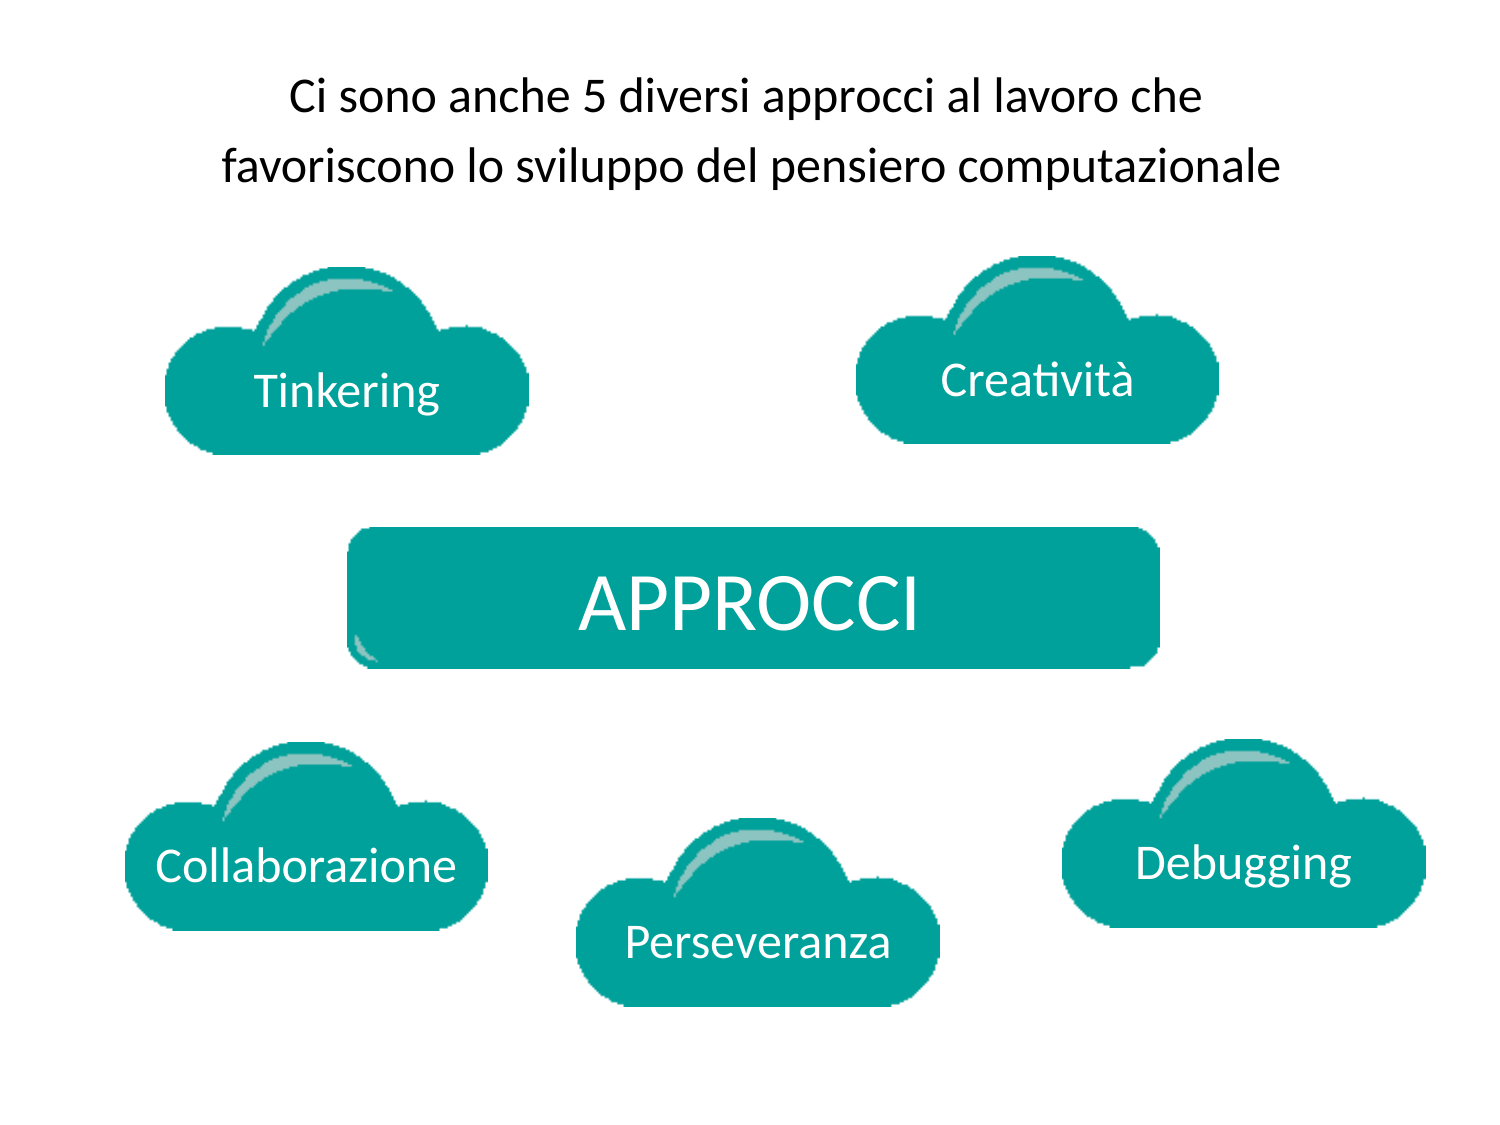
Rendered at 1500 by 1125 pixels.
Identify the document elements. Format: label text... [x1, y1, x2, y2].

picture [576, 818, 940, 1007]
picture [856, 256, 1219, 444]
text_box Creatività [925, 338, 1150, 414]
text_box Tinkering [238, 349, 456, 425]
text_box Perseveranza [609, 901, 907, 977]
picture [347, 527, 1160, 669]
text_box Collaborazione [140, 825, 473, 901]
text_box APPROCCI [563, 539, 937, 655]
list Ci sono anche 5 diversi approcci al lavoro che favoriscono lo sviluppo del pensiero computazionale [76, 54, 1427, 166]
picture [165, 267, 529, 455]
picture [1062, 739, 1426, 928]
picture [125, 742, 488, 931]
text_box Debugging [1120, 822, 1368, 898]
